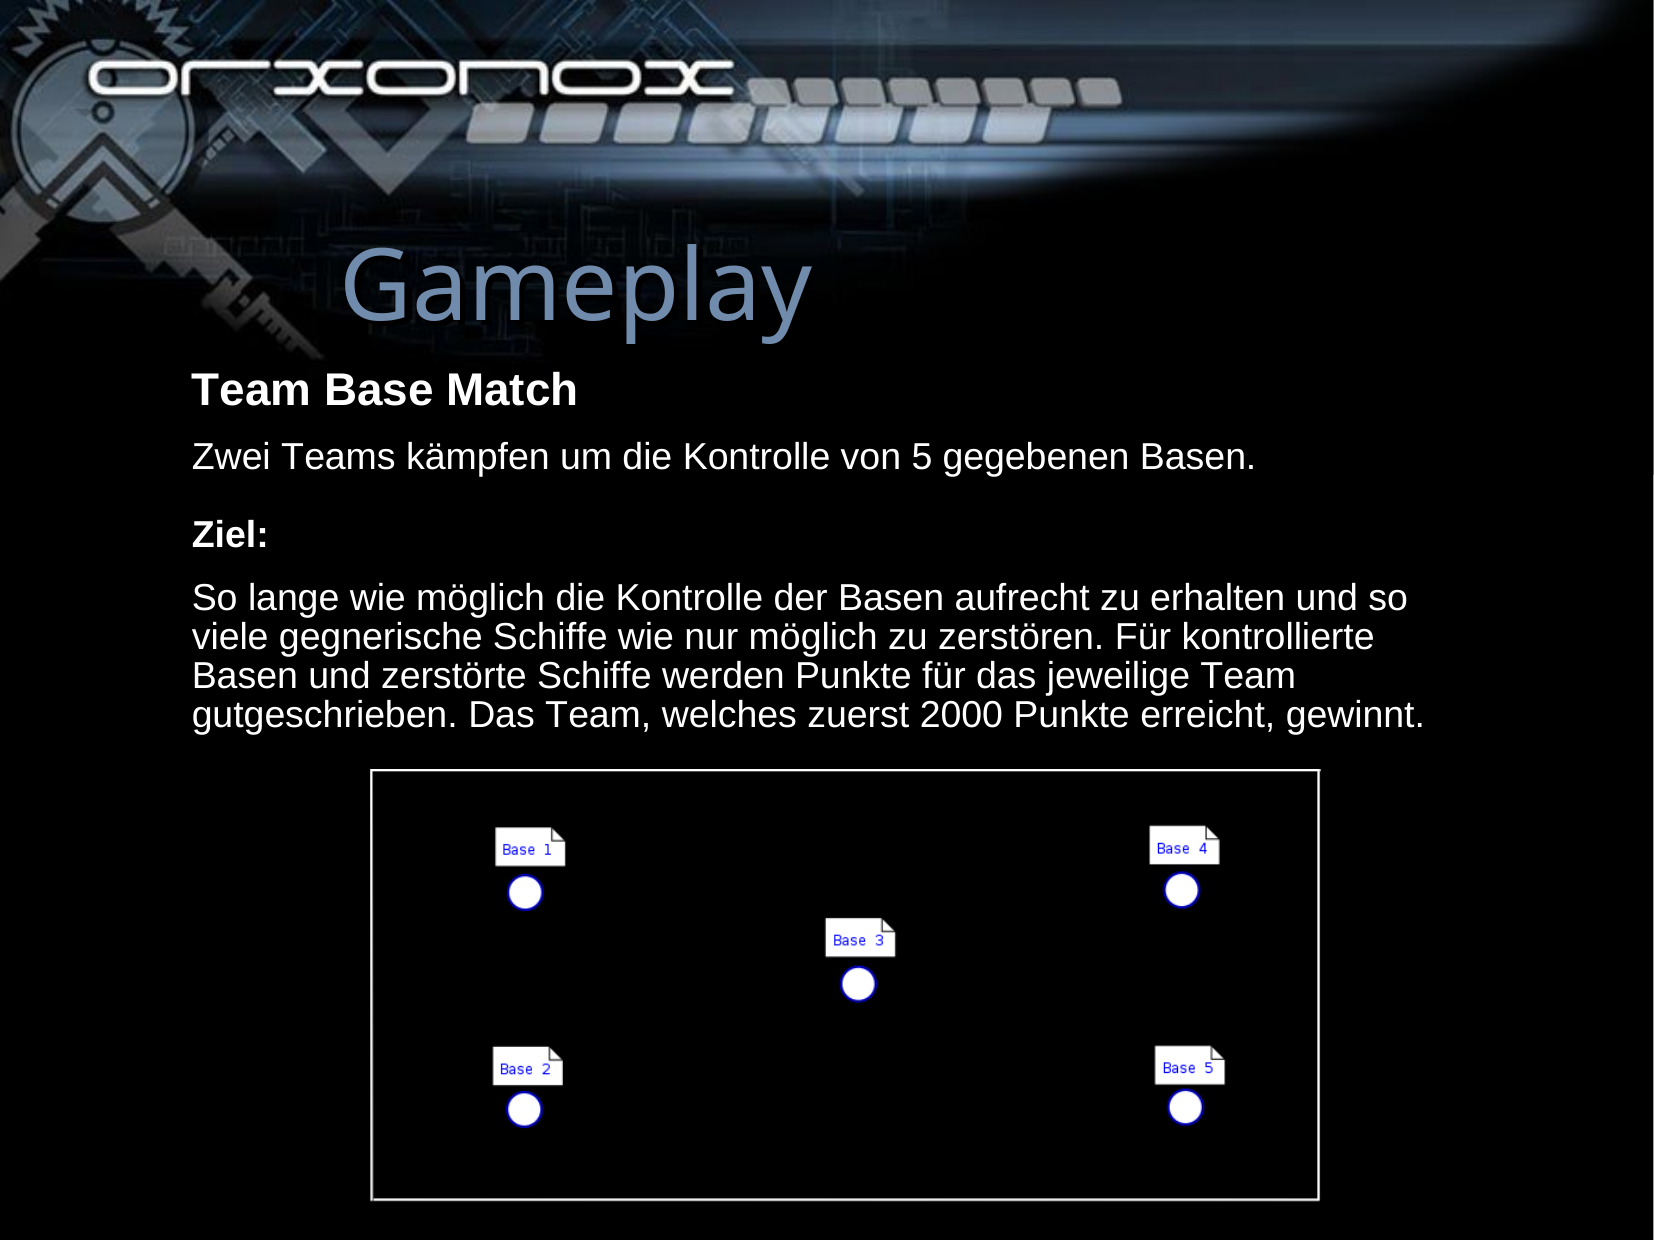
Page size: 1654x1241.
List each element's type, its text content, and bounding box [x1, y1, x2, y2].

picture [369, 769, 1321, 1202]
picture [0, 0, 1654, 475]
text_box Team Base Match Zwei Teams kämpfen um die Kontrolle von 5 gegebenen Basen. Ziel: So lange wie möglich die Kontrolle der Basen aufrecht zu erhalten und so viele gegnerische Schiffe wie nur möglich zu zerstören. Für kontrollierte Basen und zerstörte Schiffe werden Punkte für das jeweilige Team gutgeschrieben. Das Team, welches zuerst 2000 Punkte erreicht, gewinnt. [177, 357, 1506, 770]
text_box Gameplay [324, 205, 1300, 261]
